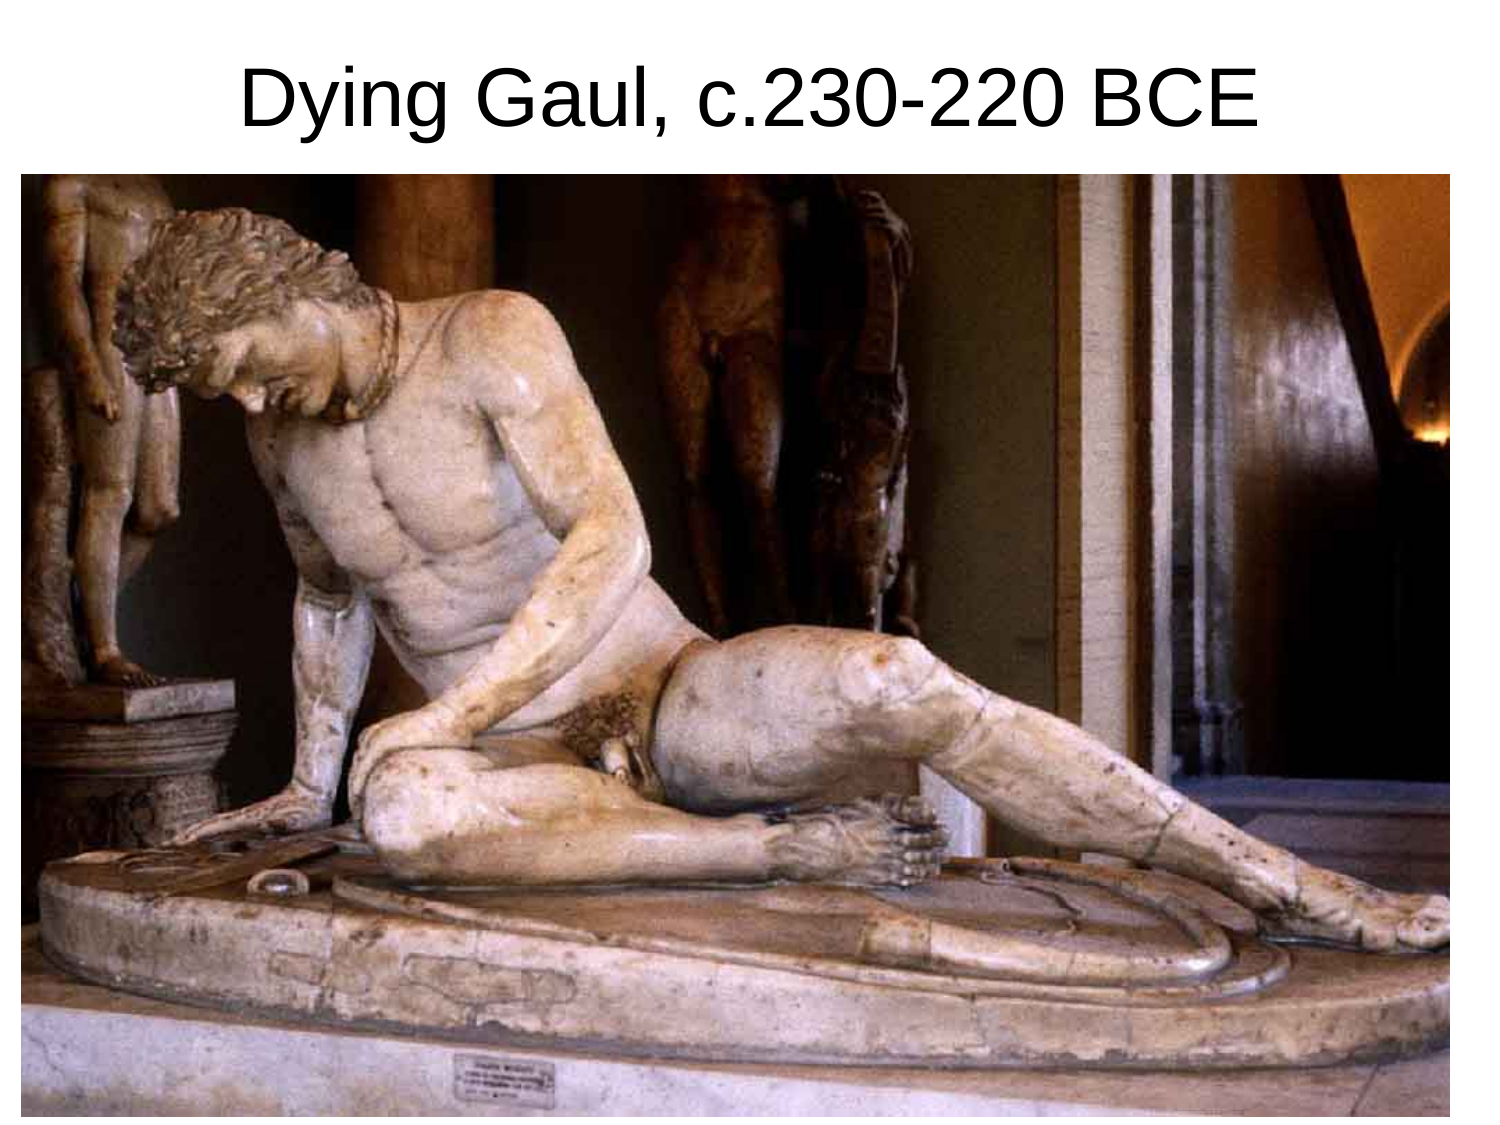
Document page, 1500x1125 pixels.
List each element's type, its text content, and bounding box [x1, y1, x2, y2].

picture [21, 174, 1450, 1117]
title Dying Gaul, c.230-220 BCE [75, 39, 1426, 156]
